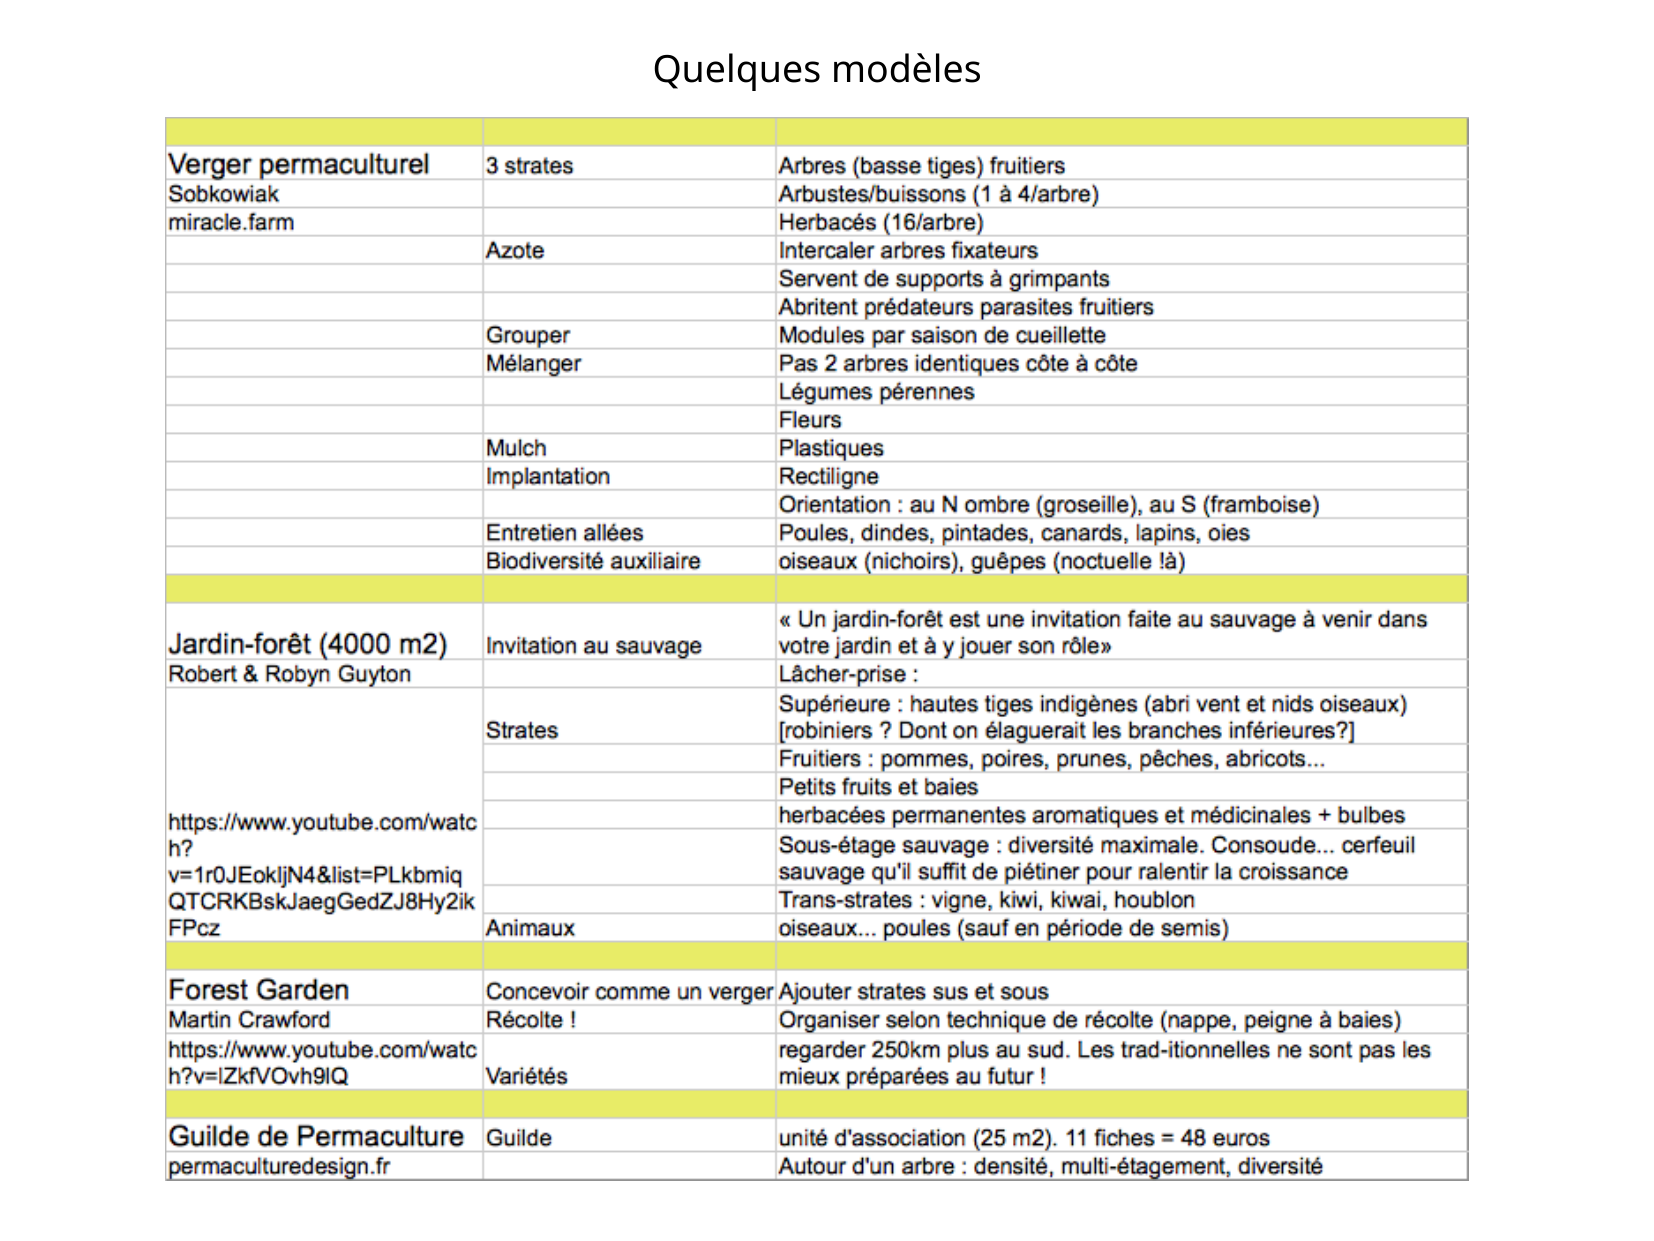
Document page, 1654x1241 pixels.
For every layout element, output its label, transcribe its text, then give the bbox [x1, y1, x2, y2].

picture [165, 117, 1469, 1181]
text_box Quelques modèles [637, 35, 984, 100]
